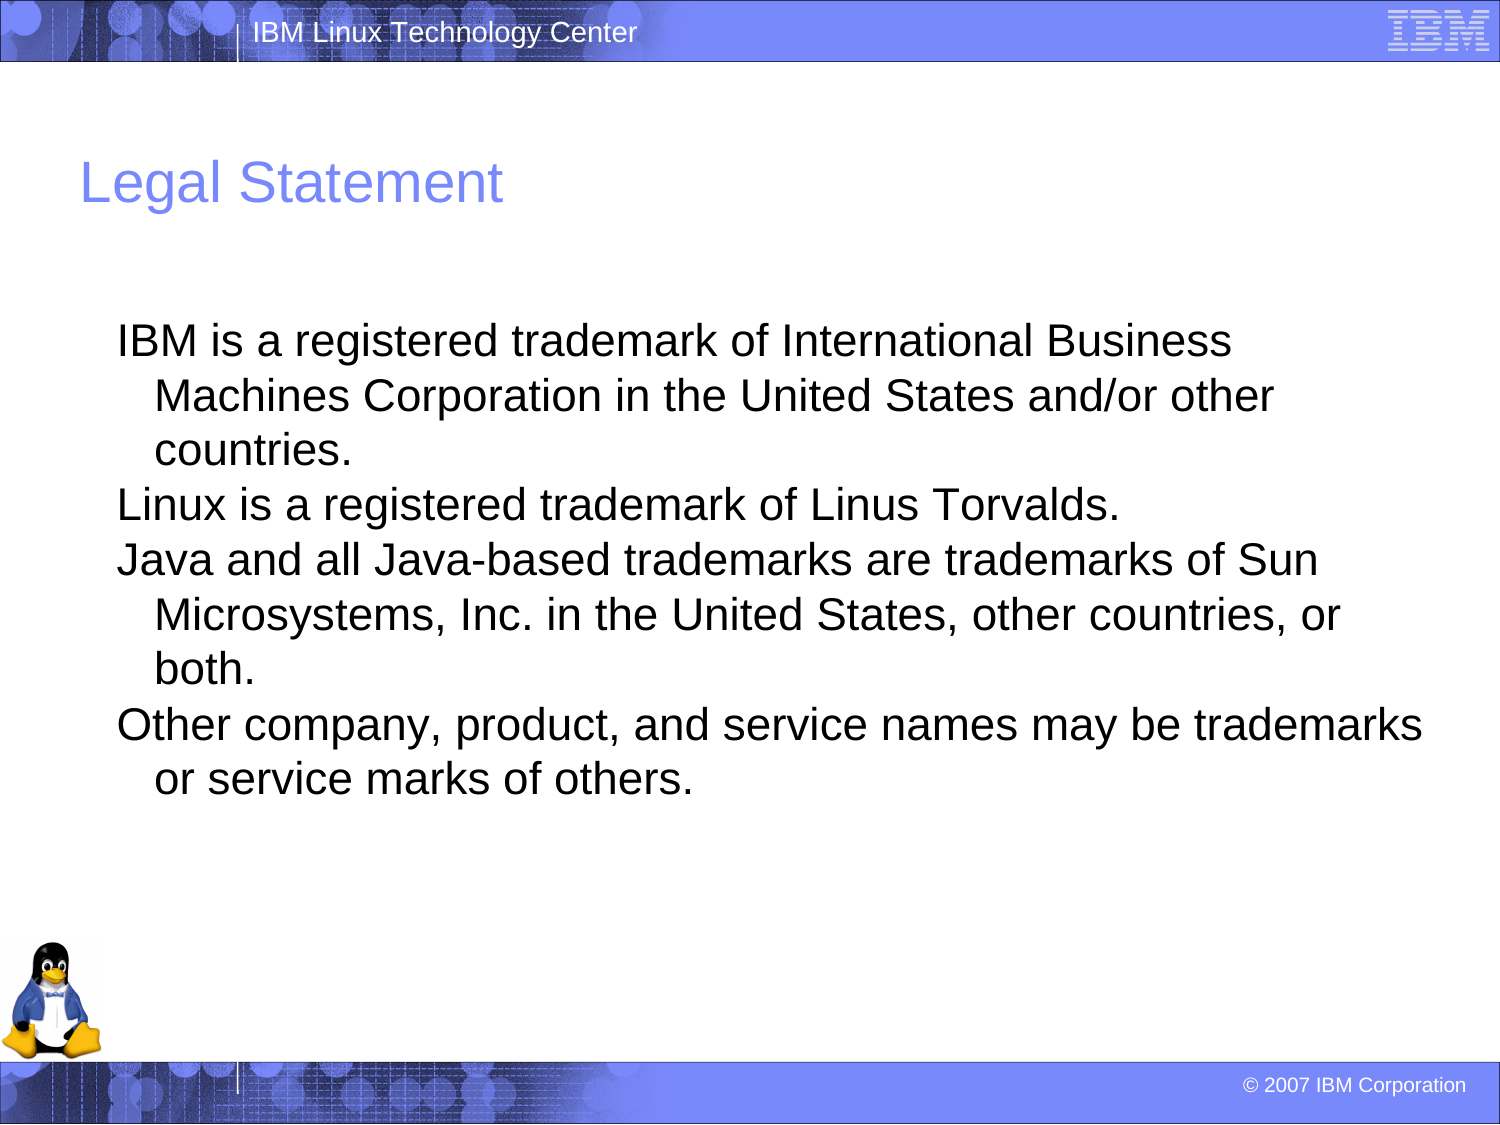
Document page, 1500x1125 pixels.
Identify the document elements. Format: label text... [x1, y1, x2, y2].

title Legal Statement [79, 142, 1379, 225]
picture [1, 1, 1499, 61]
picture [0, 940, 103, 1061]
picture [1, 1063, 1499, 1123]
list IBM is a registered trademark of International Business Machines Corporation in the United States and/or other countries. Linux is a registered trademark of Linus Torvalds. Java and all Java-based trademarks are trademarks of Sun Microsystems, Inc. in the United States, other countries, or both. Other company, product, and service names may be trademarks or service marks of others. [116, 311, 1426, 952]
